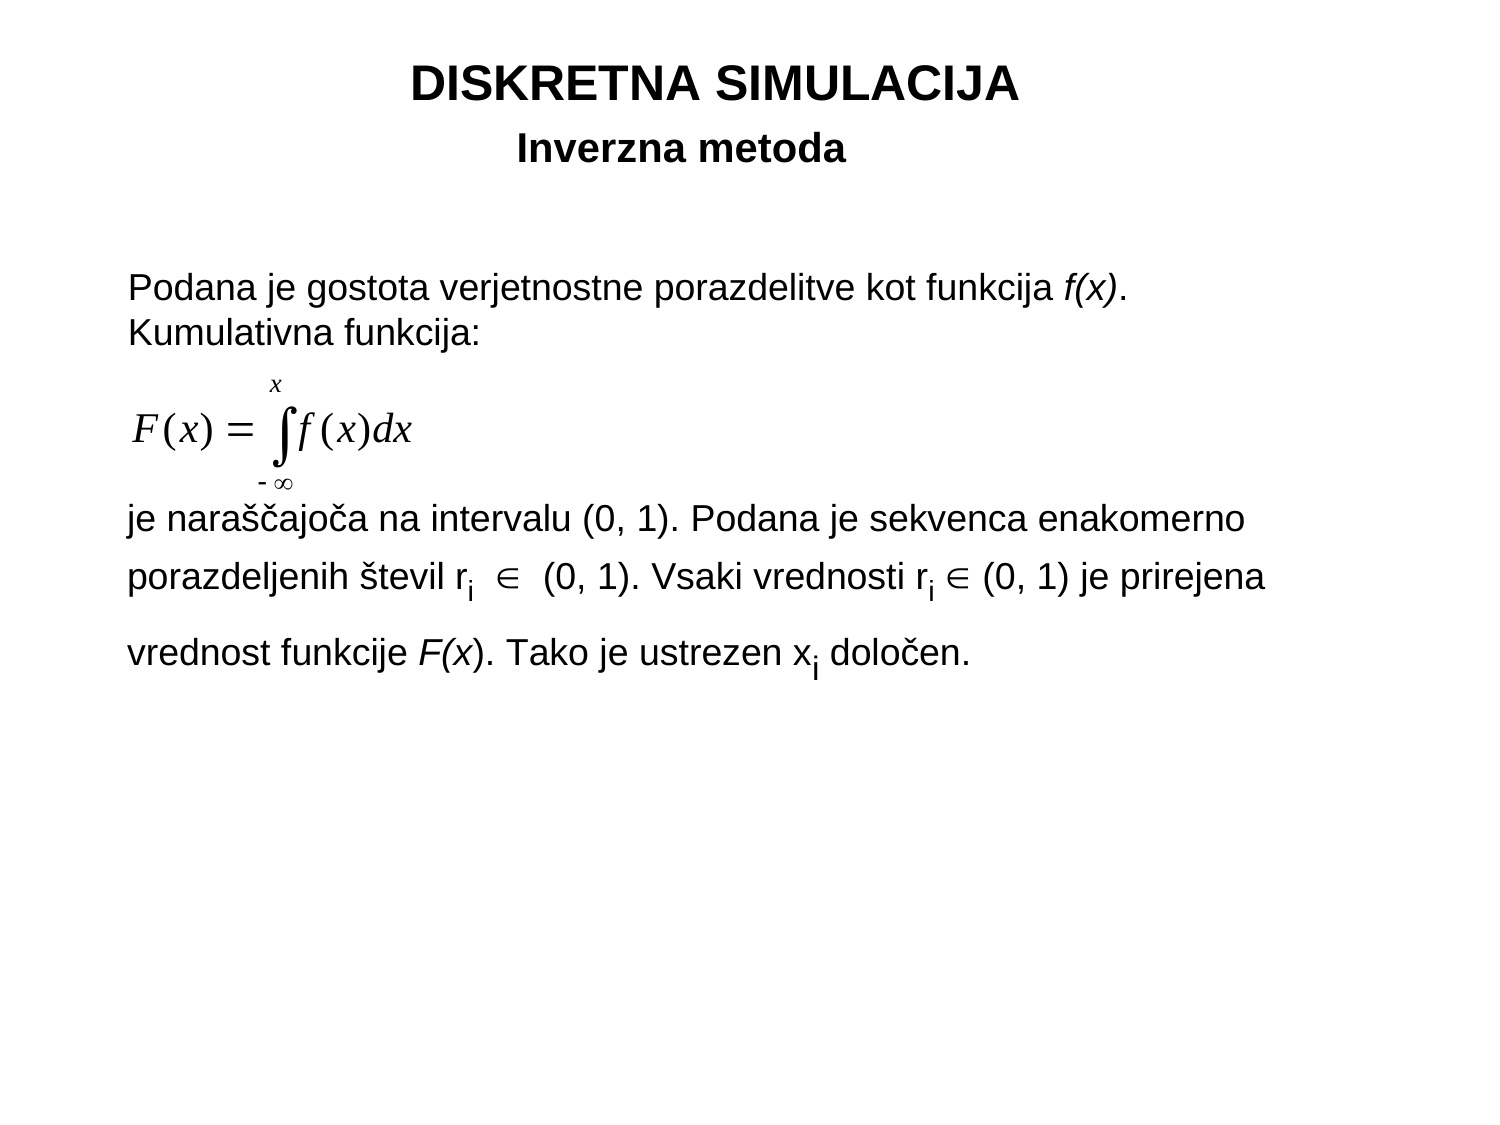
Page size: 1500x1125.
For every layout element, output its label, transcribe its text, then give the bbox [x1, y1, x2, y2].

text_box DISKRETNA SIMULACIJA [395, 42, 1353, 119]
text_box Inverzna metoda [501, 119, 951, 179]
chart [123, 361, 420, 486]
text_box je naraščajoča na intervalu (0, 1). Podana je sekvenca enakomerno porazdeljenih števil ri  (0, 1). Vsaki vrednosti ri  (0, 1) je prirejena vrednost funkcije F(x). Tako je ustrezen xi določen. [112, 486, 1365, 695]
text_box Podana je gostota verjetnostne porazdelitve kot funkcija f(x). Kumulativna funkcija: [113, 255, 1144, 361]
